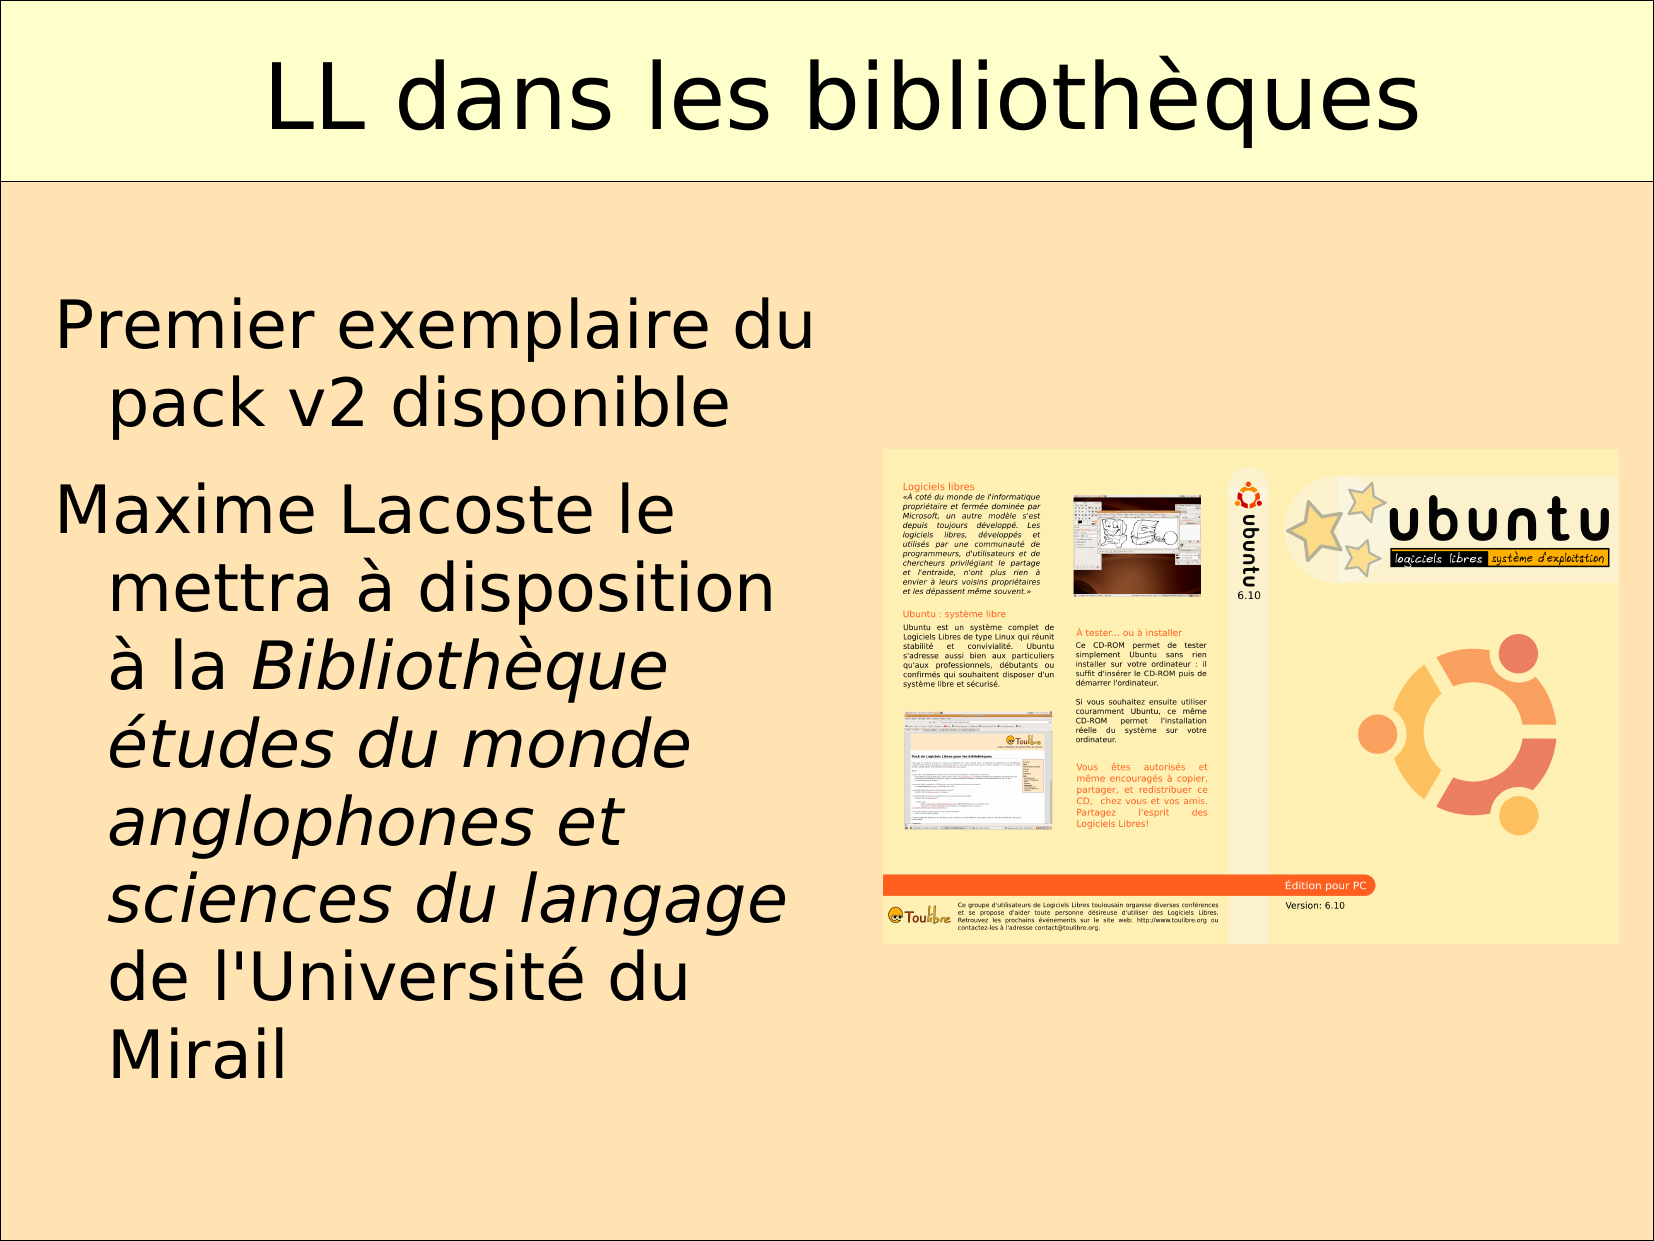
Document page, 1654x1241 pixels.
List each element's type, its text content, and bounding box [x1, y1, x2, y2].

list Premier exemplaire du pack v2 disponible Maxime Lacoste le mettra à disposition à la Bibliothèque études du monde anglophones et sciences du langage de l'Université du Mirail [37, 286, 840, 1106]
picture [883, 449, 1619, 945]
title LL dans les bibliothèques [135, 37, 1552, 158]
